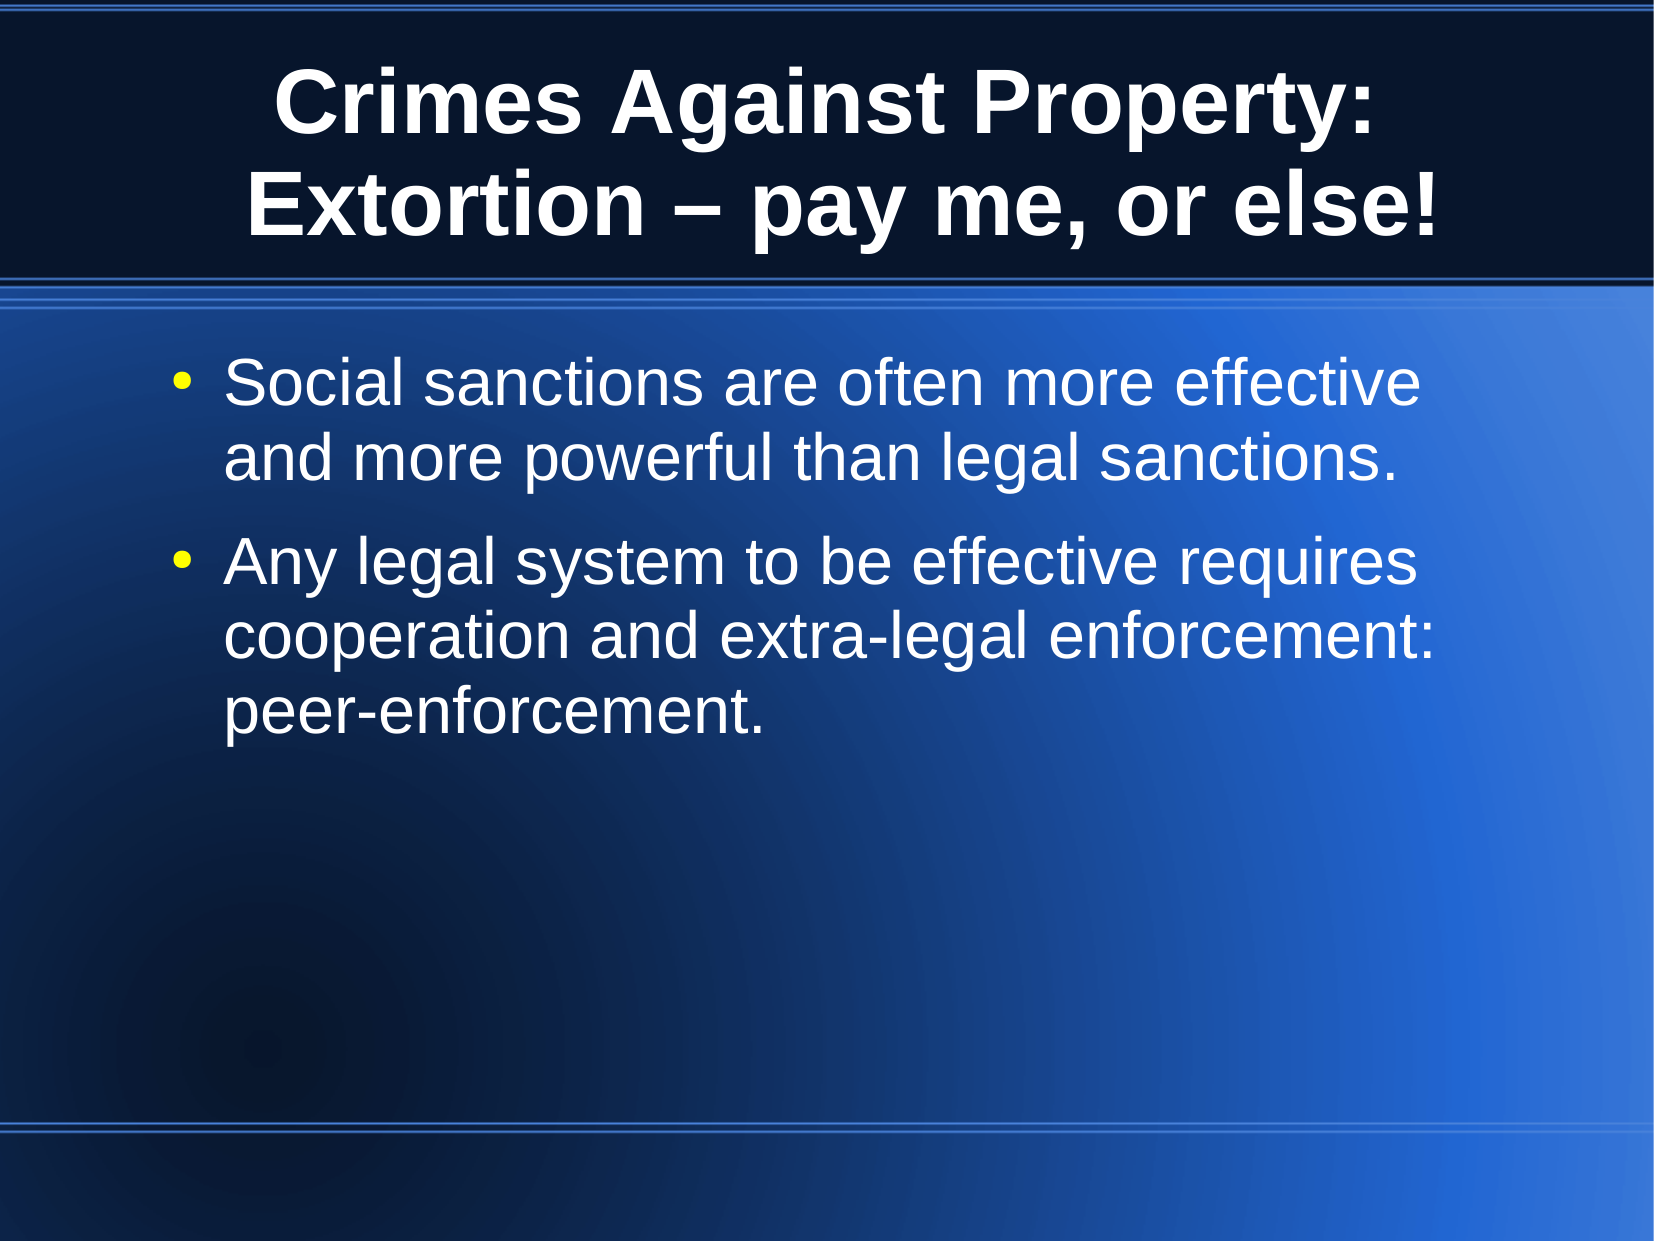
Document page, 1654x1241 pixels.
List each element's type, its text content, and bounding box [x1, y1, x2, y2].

list Social sanctions are often more effective and more powerful than legal sanctions. Any legal system to be effective requires cooperation and extra-legal enforcement: peer-enforcement. [152, 344, 1534, 1127]
picture [0, 0, 1654, 1241]
title Crimes Against Property: Extortion – pay me, or else! [82, 49, 1571, 257]
